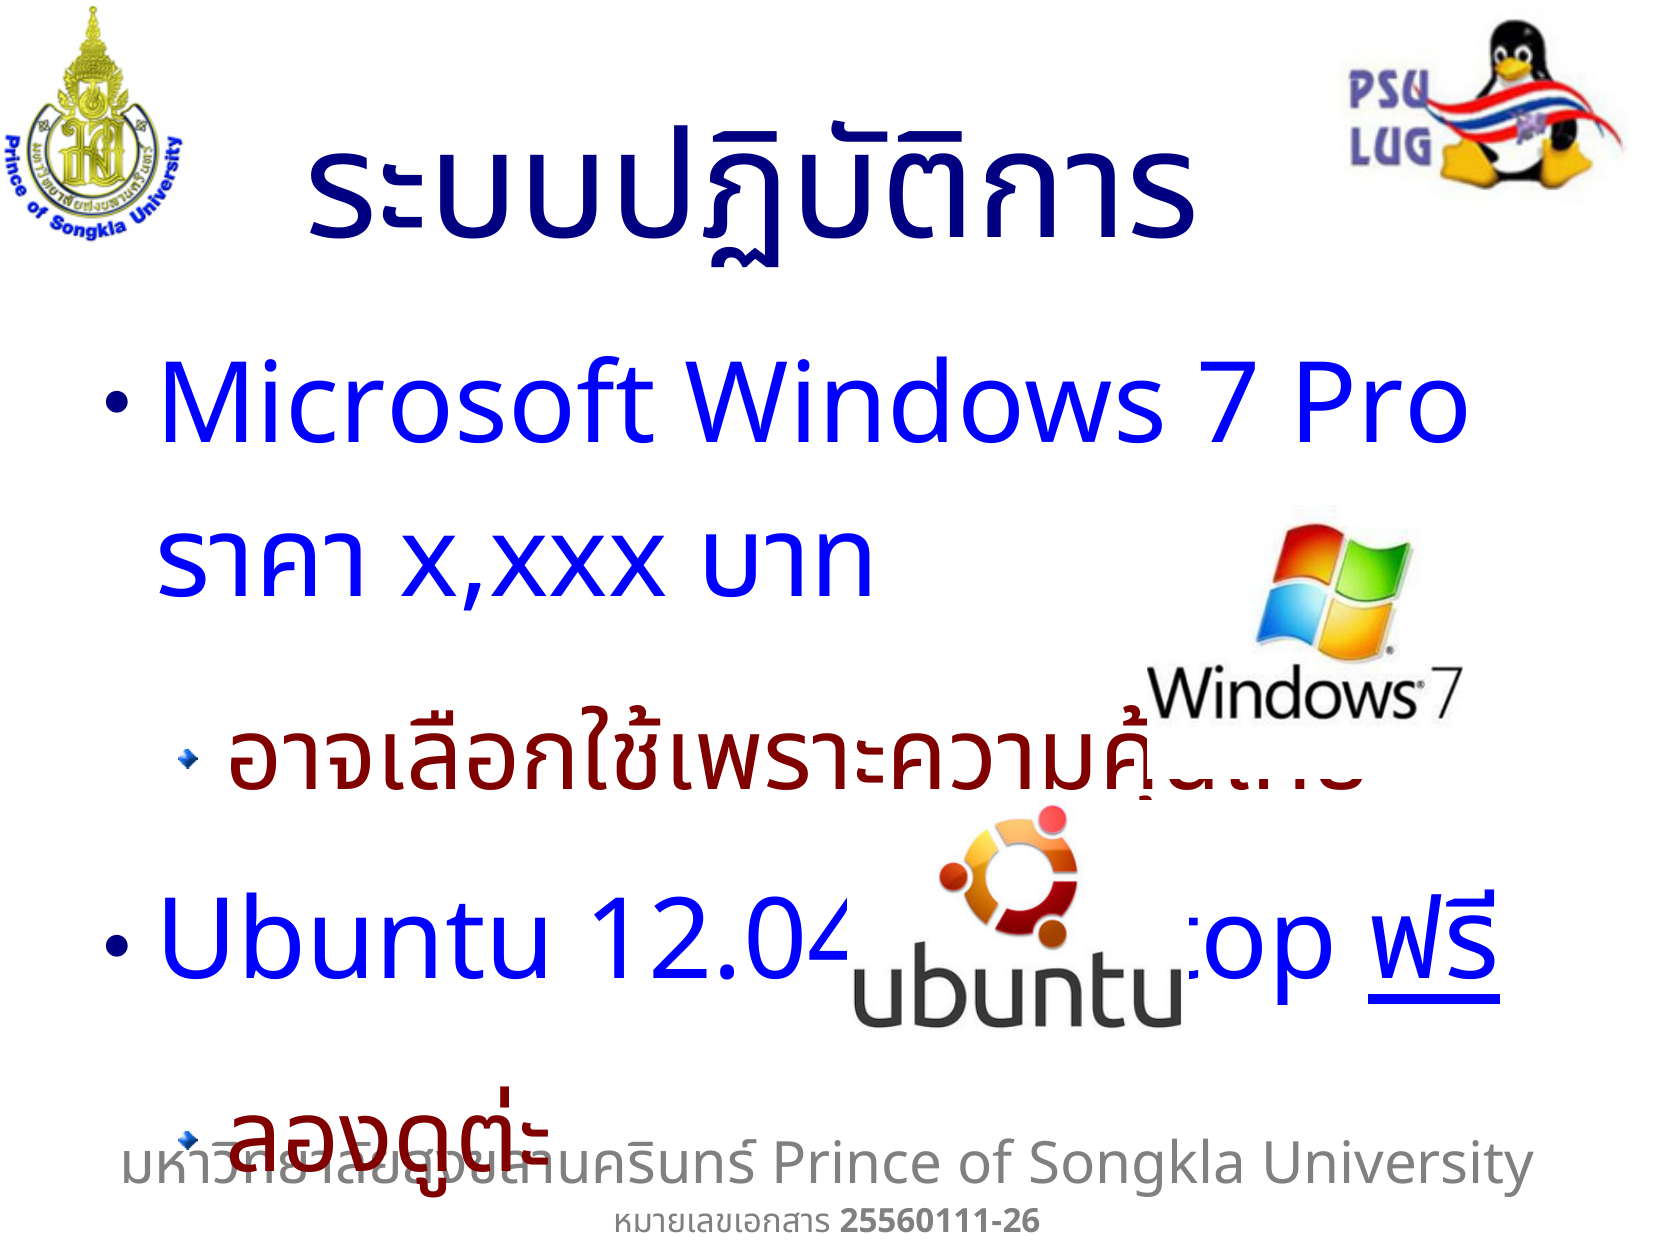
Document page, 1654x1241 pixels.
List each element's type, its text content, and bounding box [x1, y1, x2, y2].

picture [1328, 10, 1642, 207]
list Microsoft Windows 7 Pro ราคา x,xxx บาท อาจเลือกใช้เพราะความคุ้นเคย Ubuntu 12.04 Desktop ฟรี ลองดูต่ะ [84, 322, 1573, 1241]
picture [1147, 463, 1463, 779]
picture [847, 800, 1189, 1035]
picture [0, 0, 185, 247]
title ระบบปฏิบัติการ [206, 0, 1299, 322]
